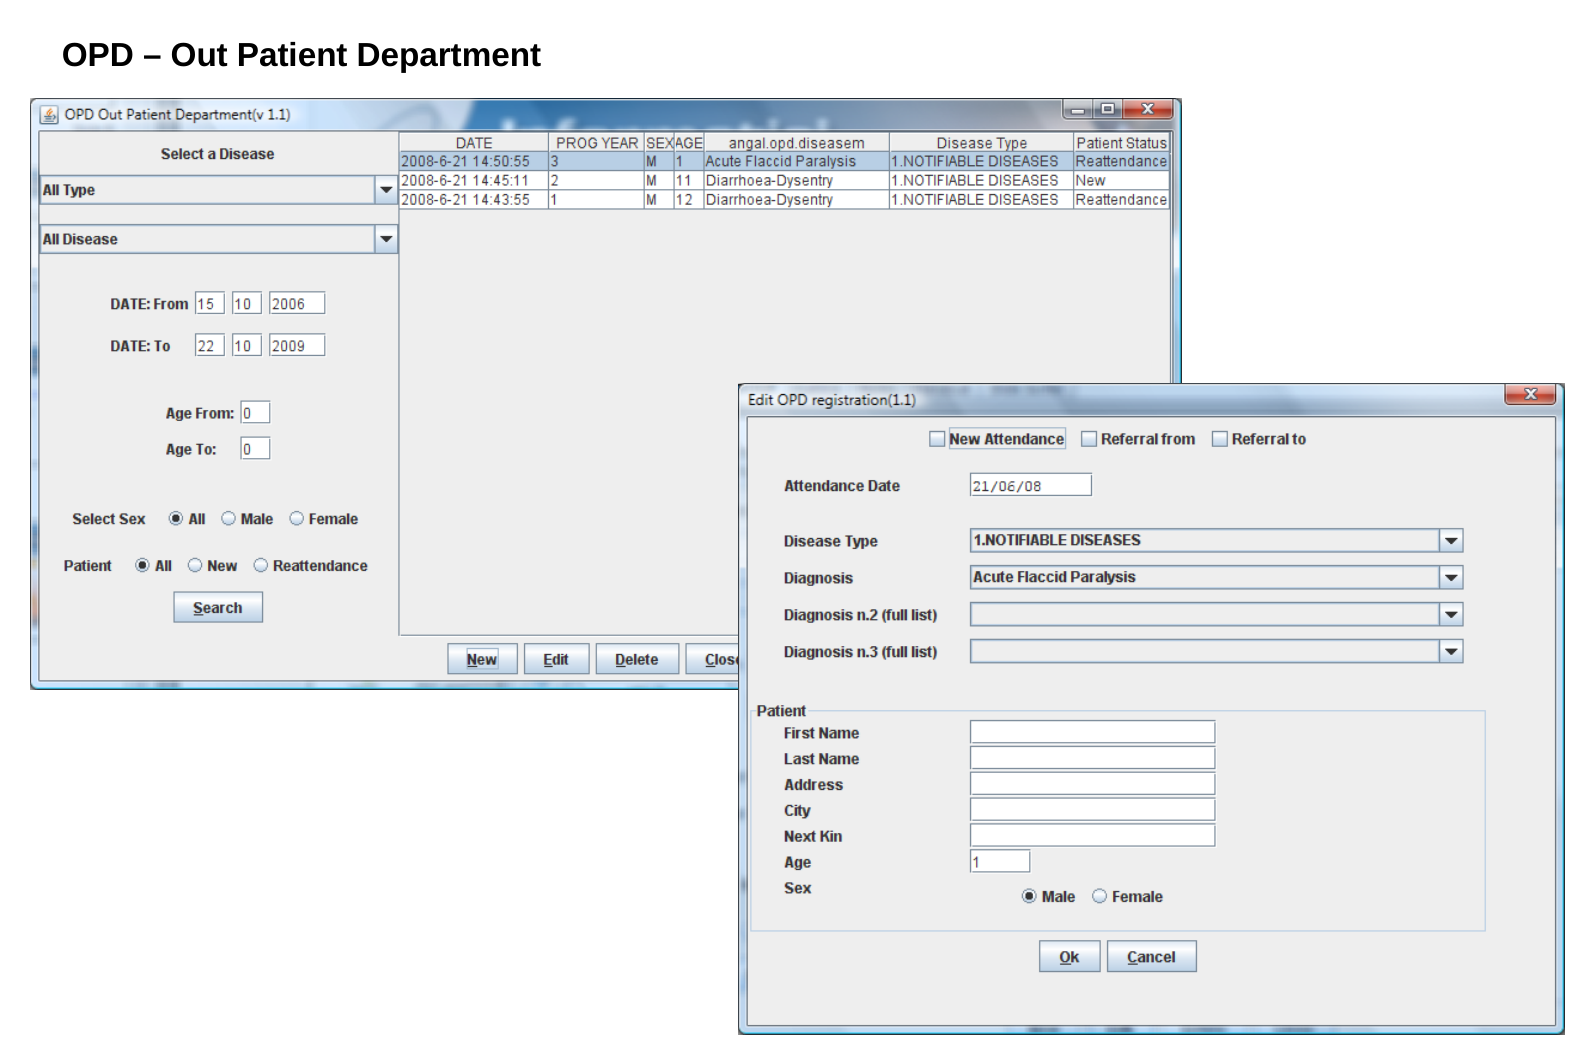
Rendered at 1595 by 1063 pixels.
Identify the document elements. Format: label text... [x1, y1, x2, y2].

picture [30, 98, 1565, 1035]
text_box OPD – Out Patient Department [47, 29, 827, 83]
